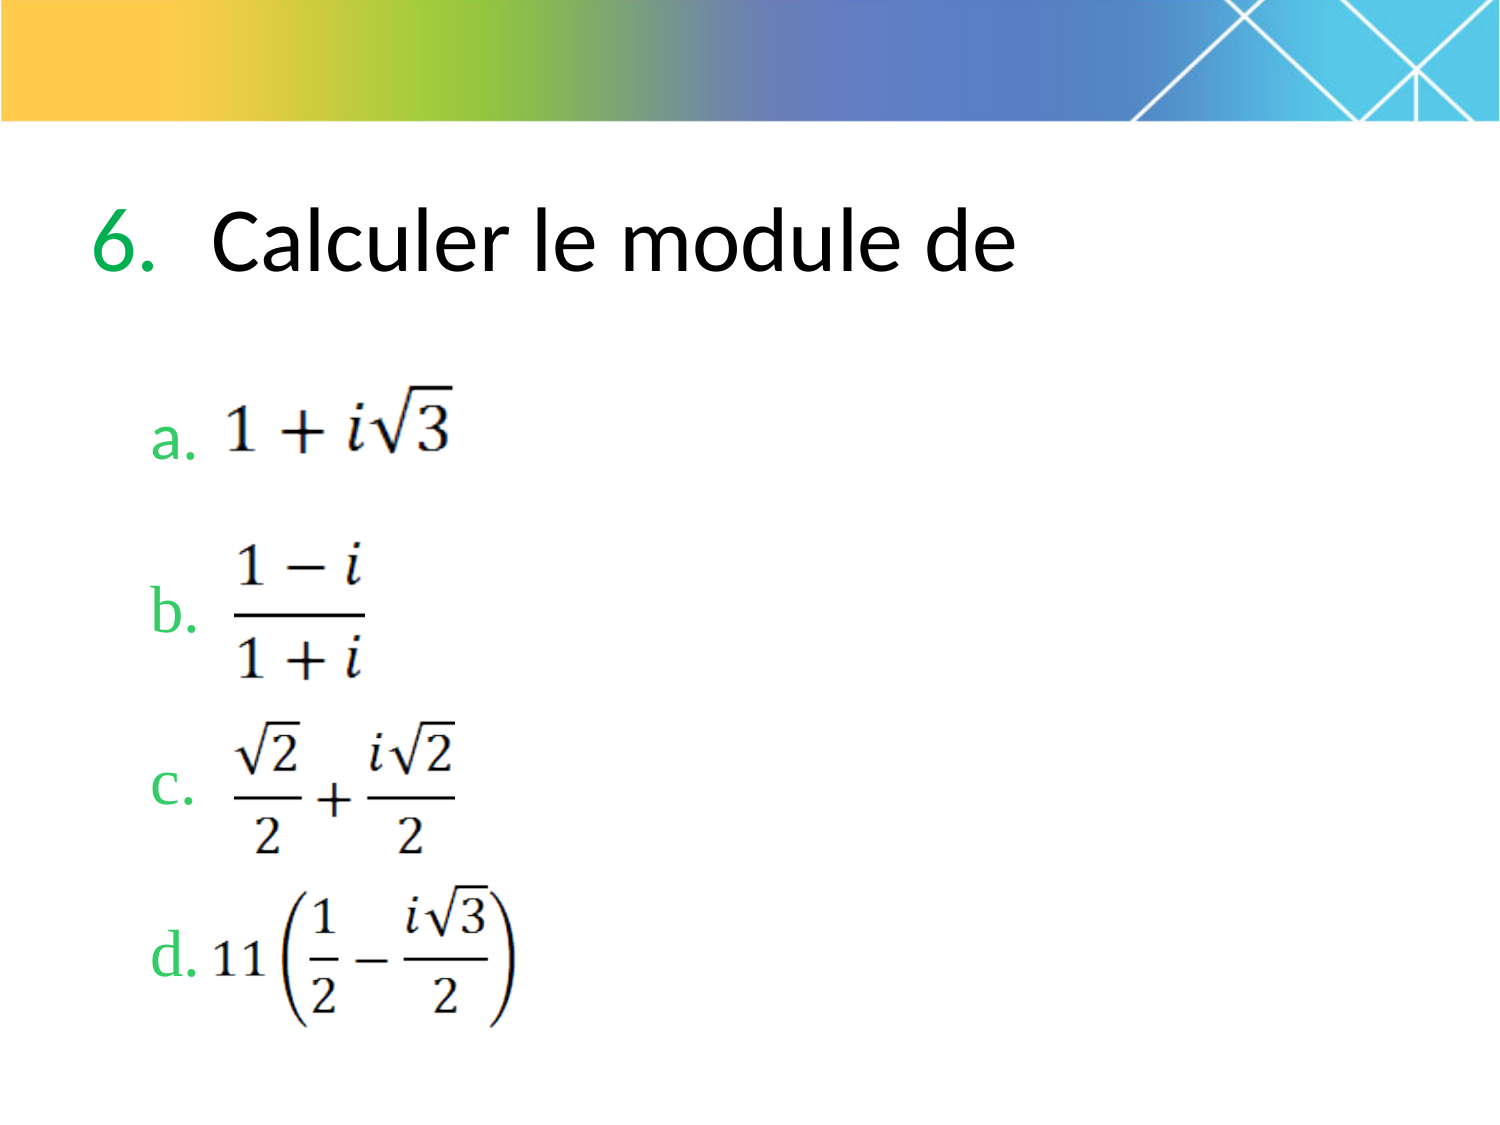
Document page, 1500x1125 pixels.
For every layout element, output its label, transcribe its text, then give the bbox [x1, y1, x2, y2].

picture [234, 714, 455, 856]
title Calculer le module de [75, 163, 1426, 305]
picture [210, 878, 520, 1032]
text_box a. b. c. d. [135, 385, 821, 998]
picture [234, 538, 365, 683]
picture [222, 374, 456, 469]
picture [0, 0, 1500, 123]
